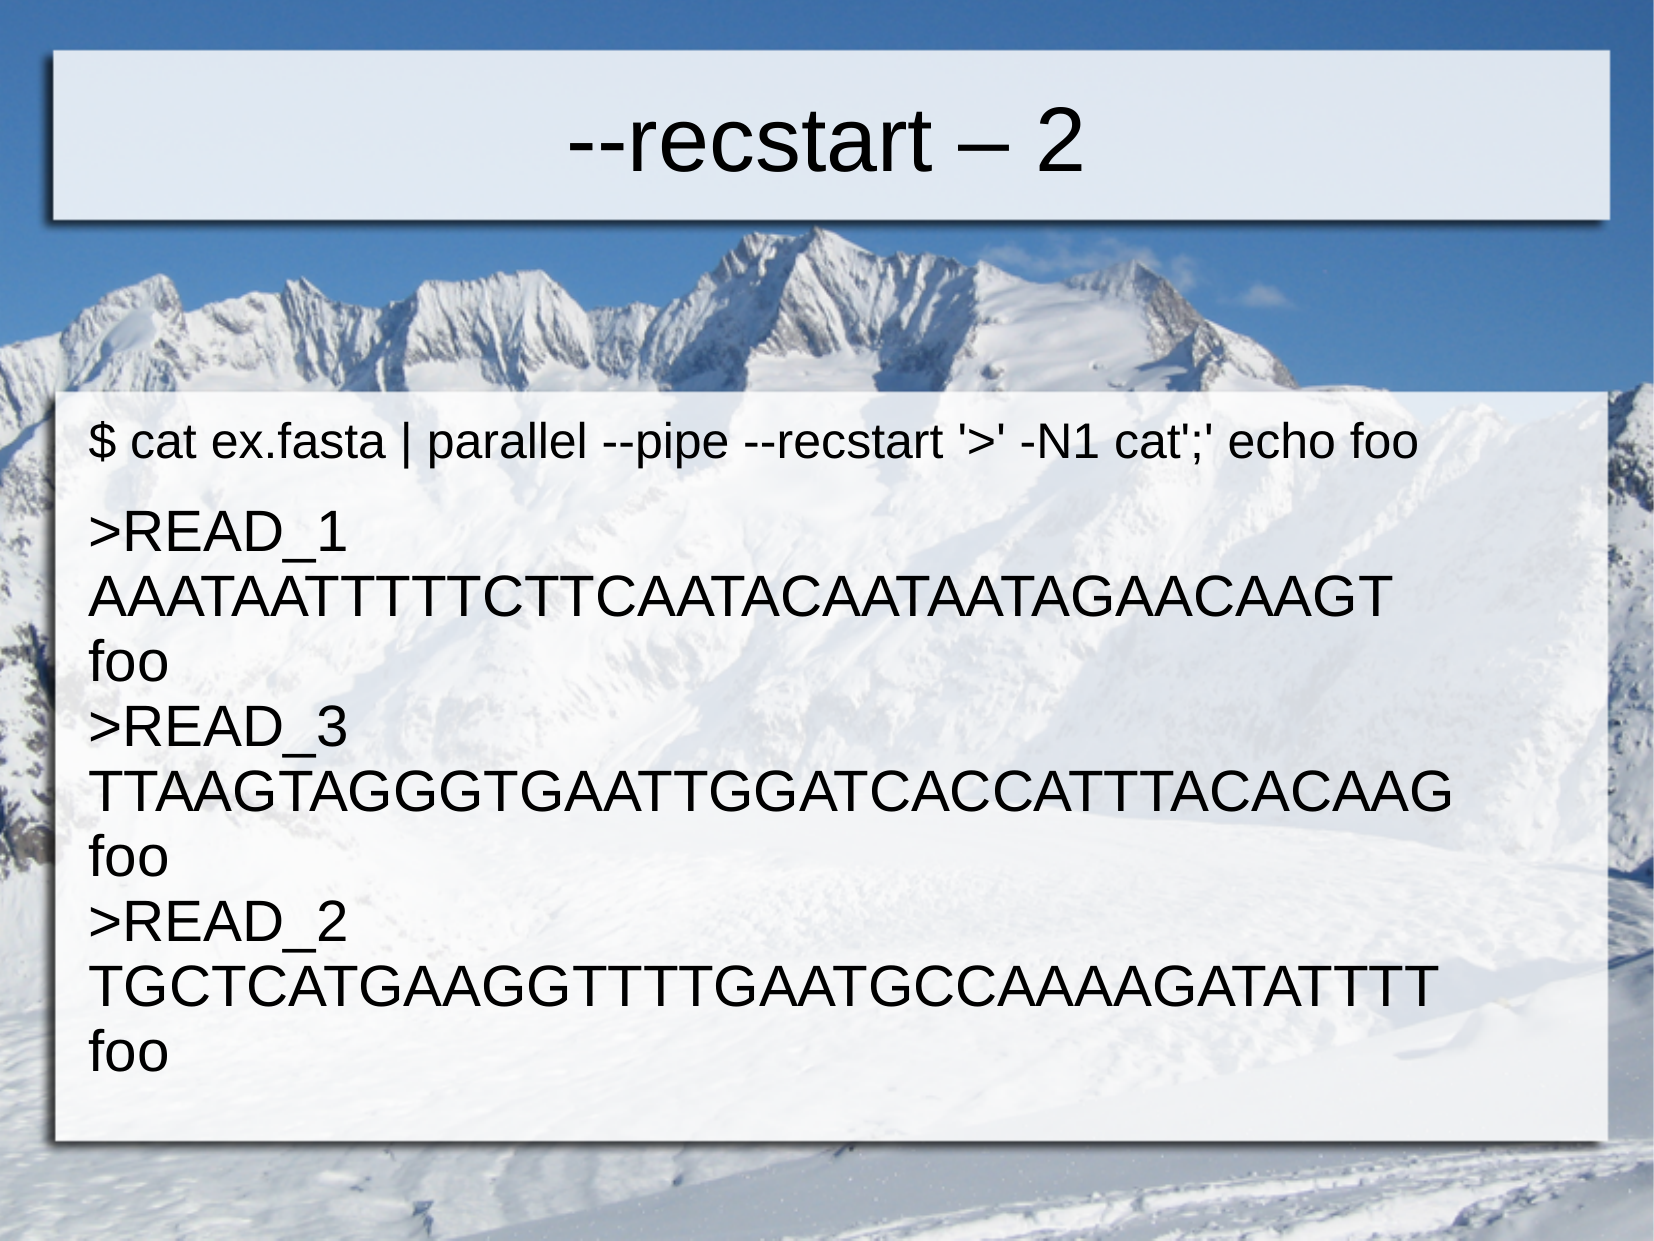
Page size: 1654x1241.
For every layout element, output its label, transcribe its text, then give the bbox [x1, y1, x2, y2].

title --recstart – 2 [59, 68, 1595, 212]
picture [0, 0, 1654, 1241]
list $ cat ex.fasta | parallel --pipe --recstart '>' -N1 cat';' echo foo >READ_1 AAATAATTTTTCTTCAATACAATAATAGAACAAGT foo >READ_3 TTAAGTAGGGTGAATTGGATCACCATTTACACAAG foo >READ_2 TGCTCATGAAGGTTTTGAATGCCAAAAGATATTTT foo [88, 413, 1571, 1218]
